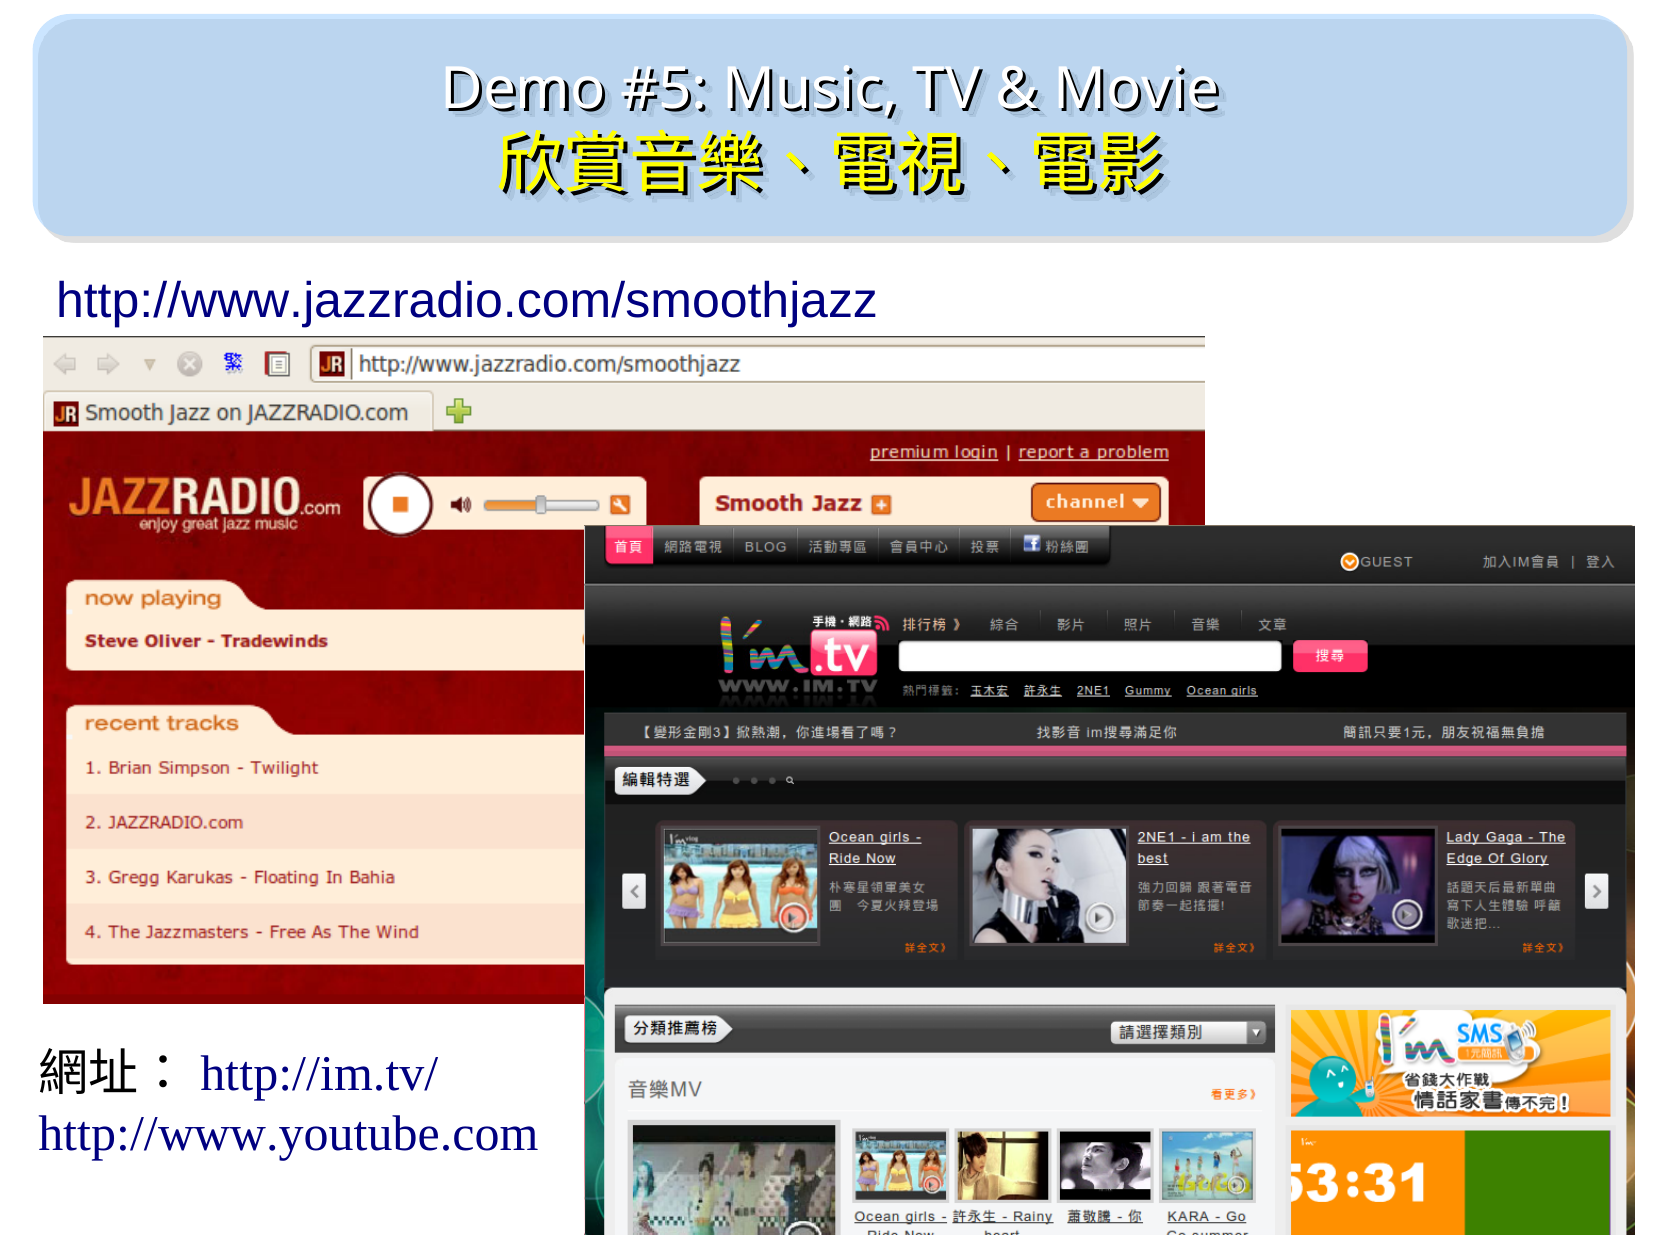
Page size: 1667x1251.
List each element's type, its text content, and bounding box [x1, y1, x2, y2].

text_box http://www.jazzradio.com/smoothjazz [41, 259, 1577, 335]
text_box 網址：http://im.tv/ http://www.youtube.com [23, 1033, 585, 1169]
text_box Demo #5: Music, TV & Movie 欣賞音樂、電視、電影 [32, 13, 1628, 237]
picture [43, 336, 1635, 1235]
